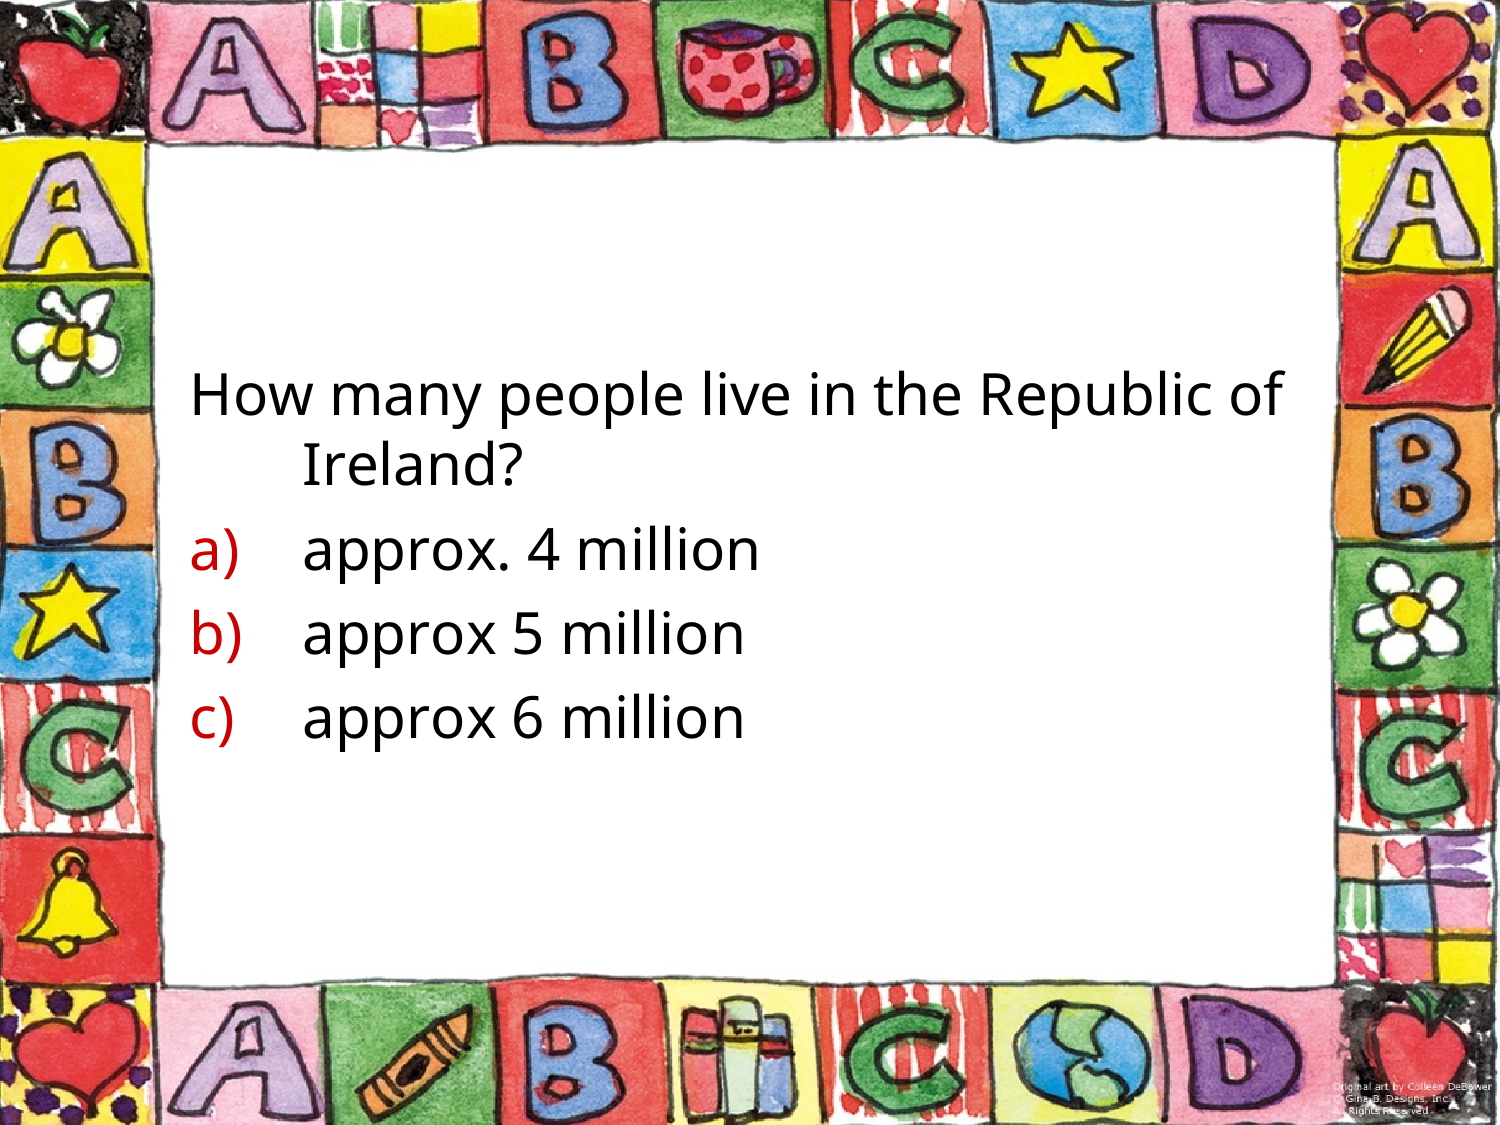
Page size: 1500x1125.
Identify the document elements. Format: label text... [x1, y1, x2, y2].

picture [0, 0, 1500, 1125]
list How many people live in the Republic of Ireland? approx. 4 million approx 5 million approx 6 million [174, 350, 1326, 951]
